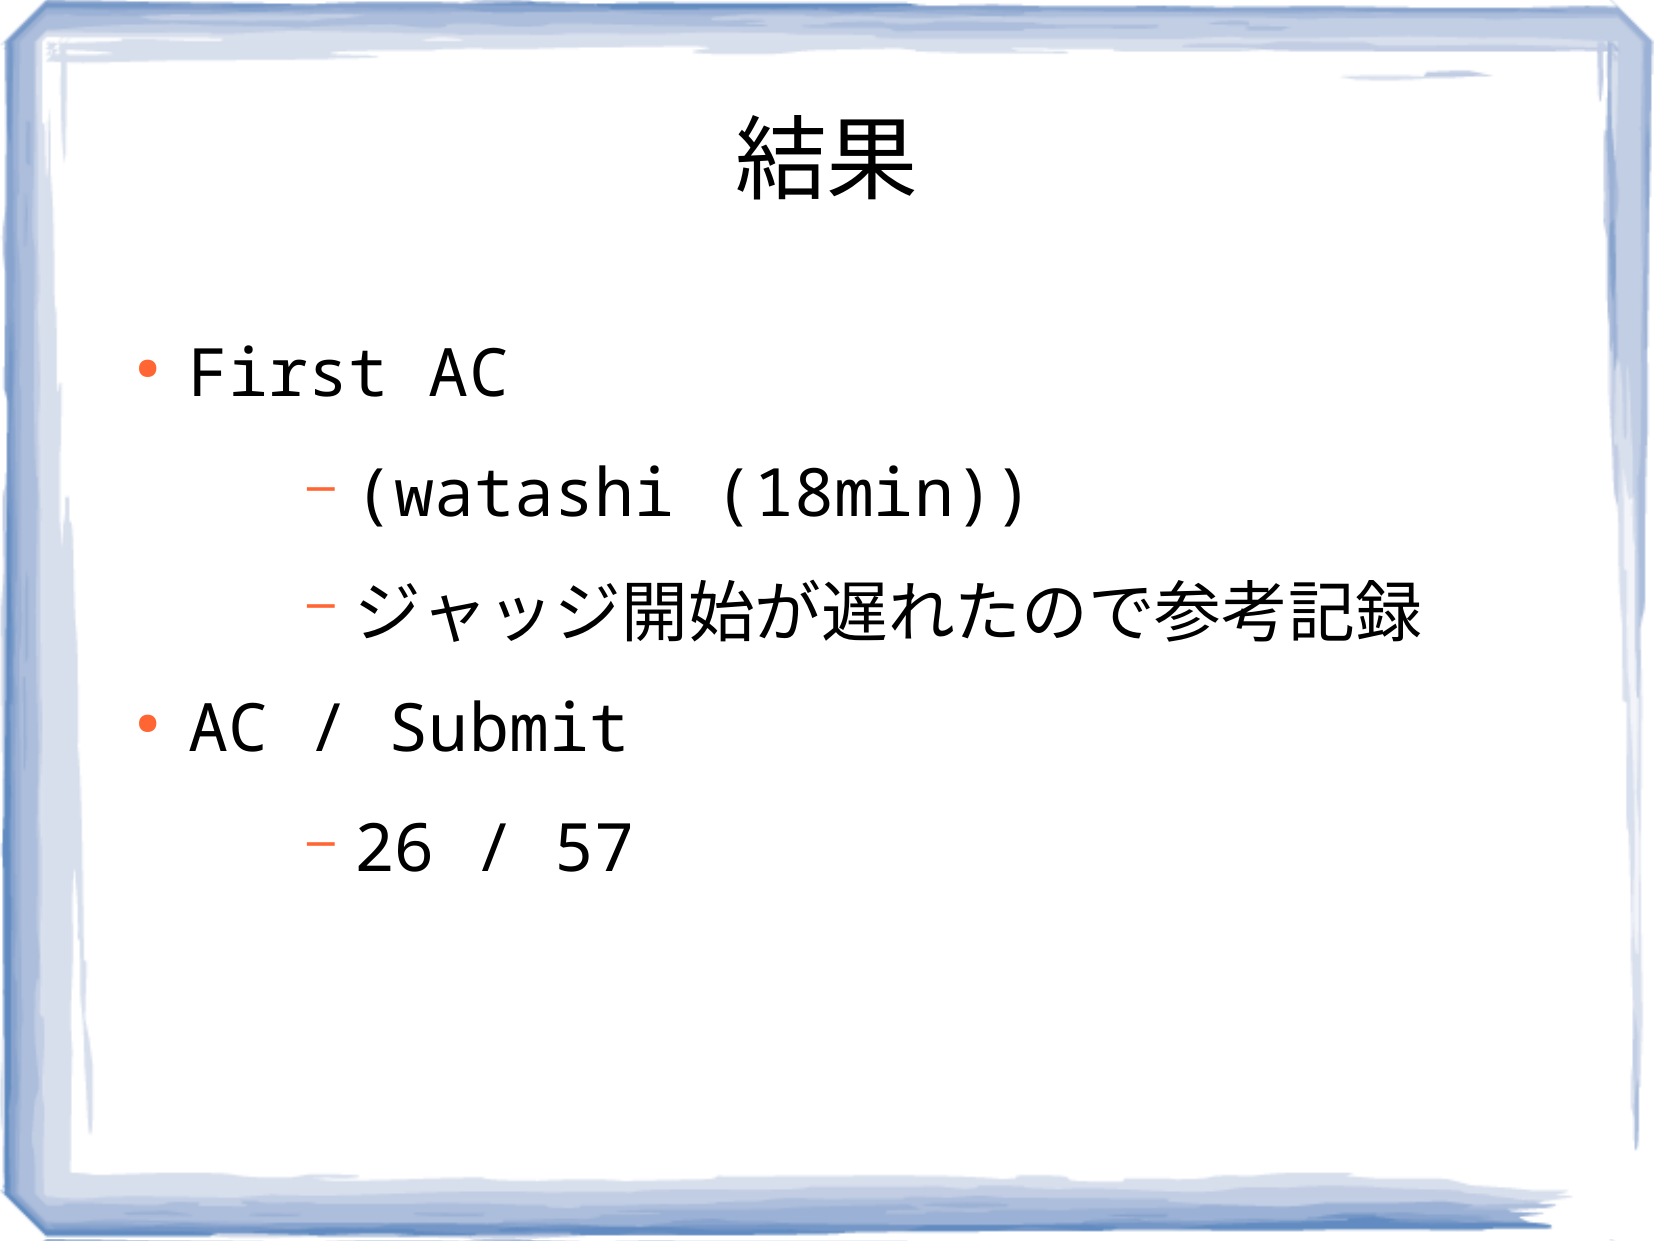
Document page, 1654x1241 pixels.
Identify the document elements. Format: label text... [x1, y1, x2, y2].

title 結果 [82, 49, 1571, 257]
picture [0, 0, 1654, 1241]
list First AC (watashi (18min)) ジャッジ開始が遅れたので参考記録 AC / Submit 26 / 57 [118, 324, 1571, 1045]
